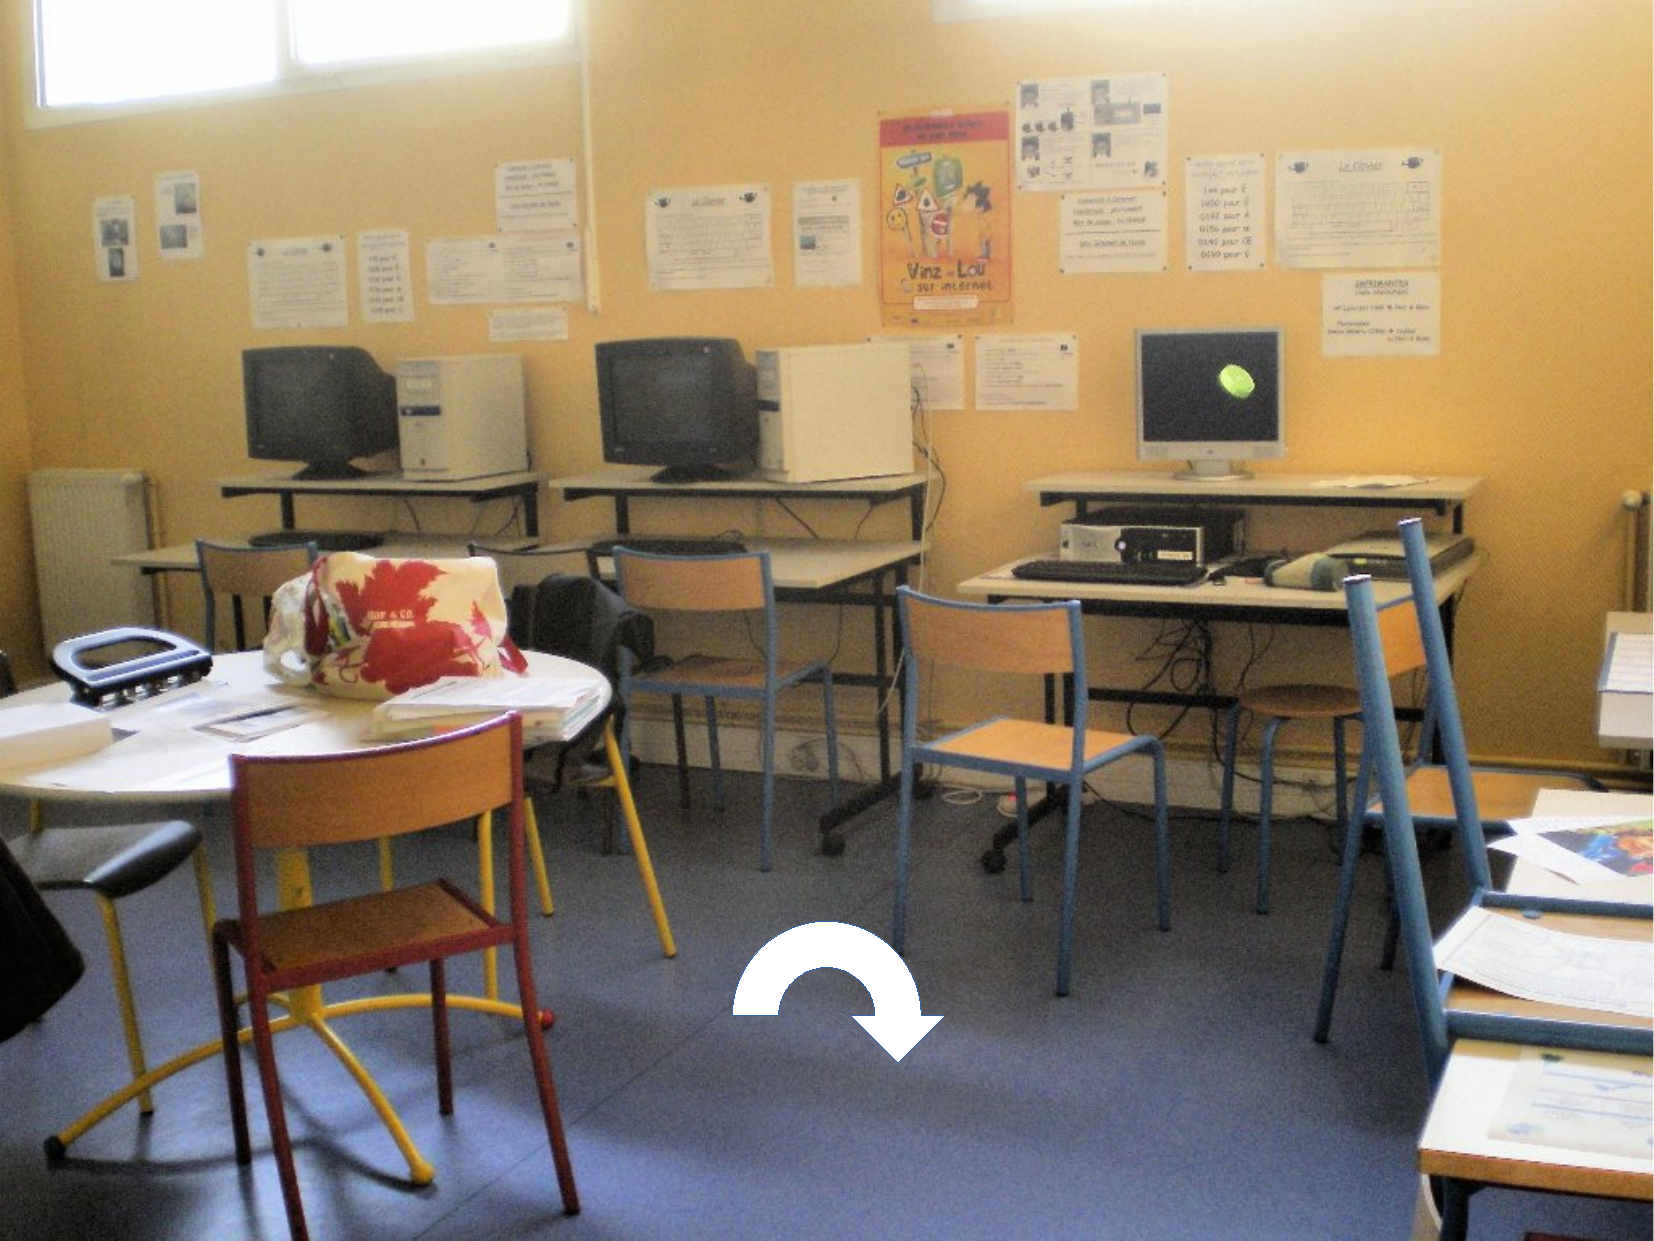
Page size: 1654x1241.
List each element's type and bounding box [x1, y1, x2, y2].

picture [0, 0, 1654, 1241]
text_box [732, 921, 945, 1063]
